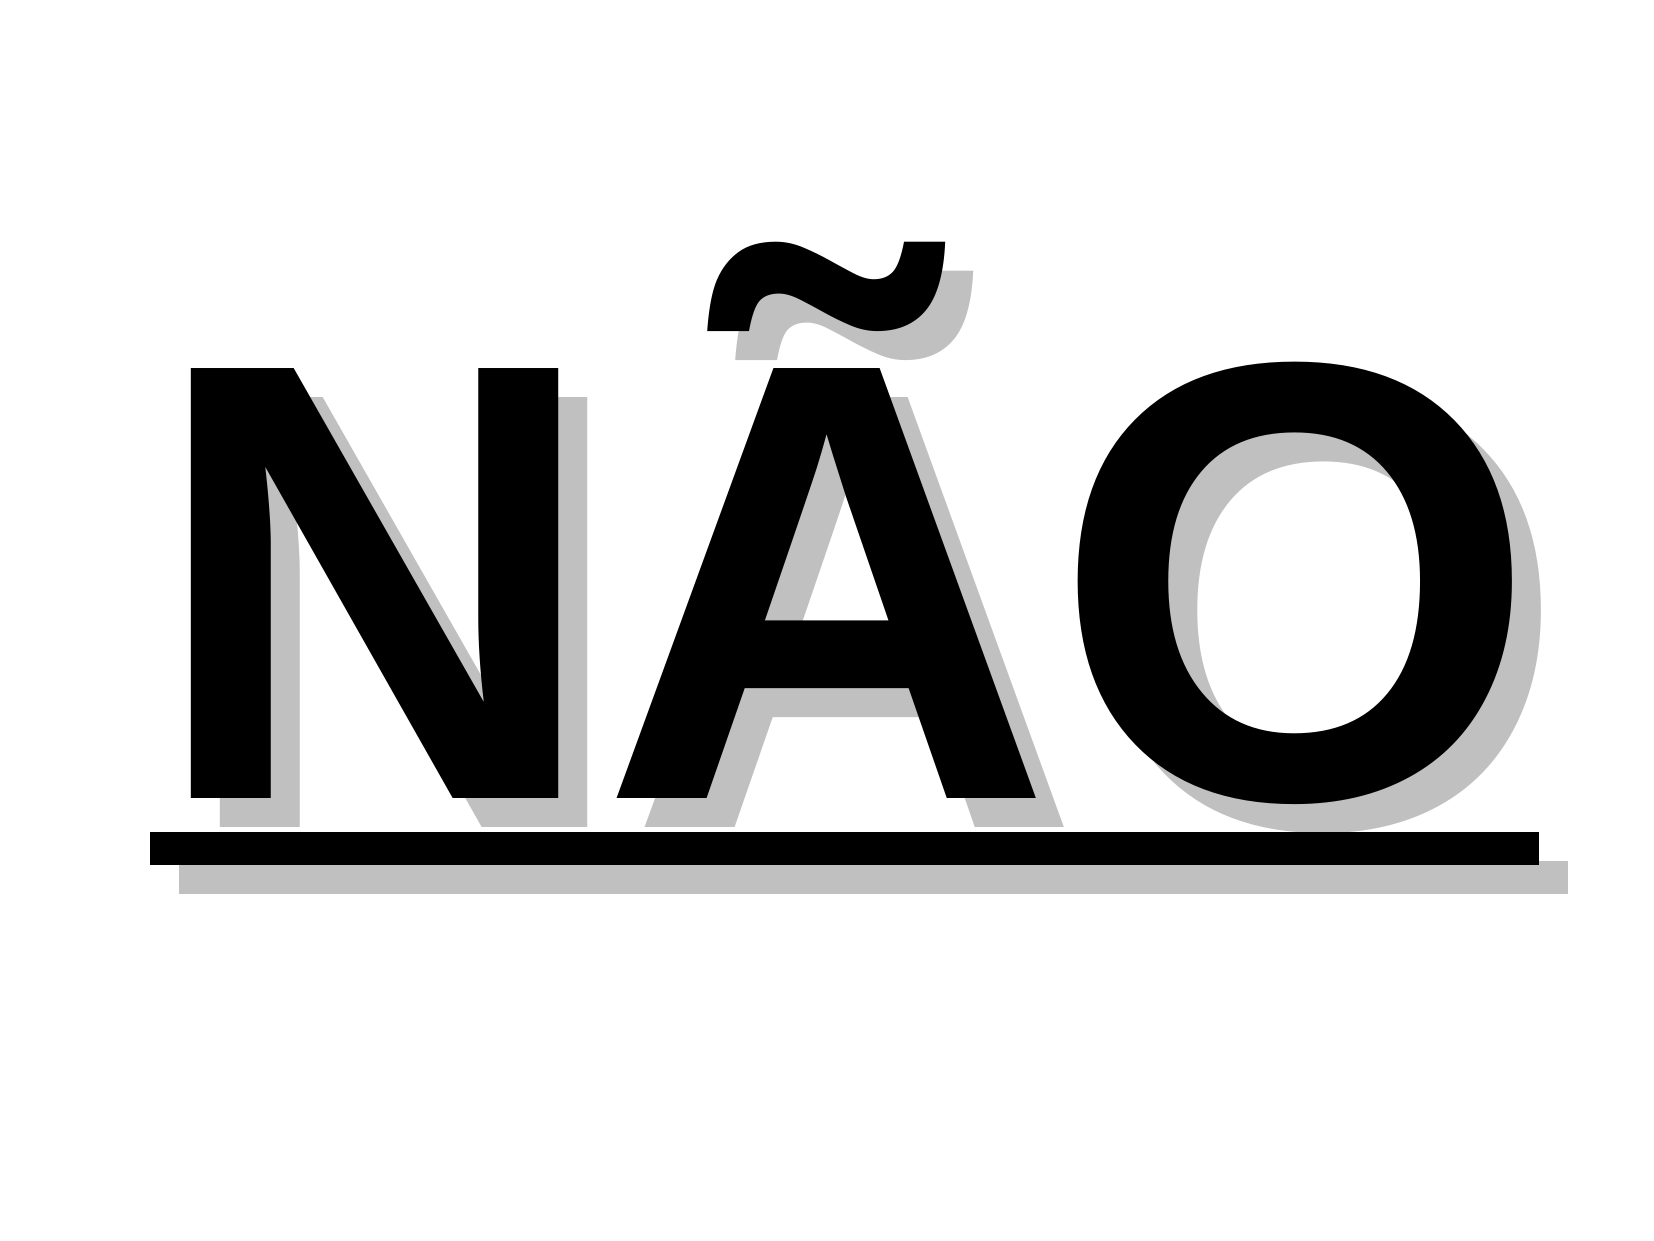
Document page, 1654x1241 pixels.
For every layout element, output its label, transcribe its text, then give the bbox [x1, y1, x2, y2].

text_box NÃO [135, 225, 1636, 939]
